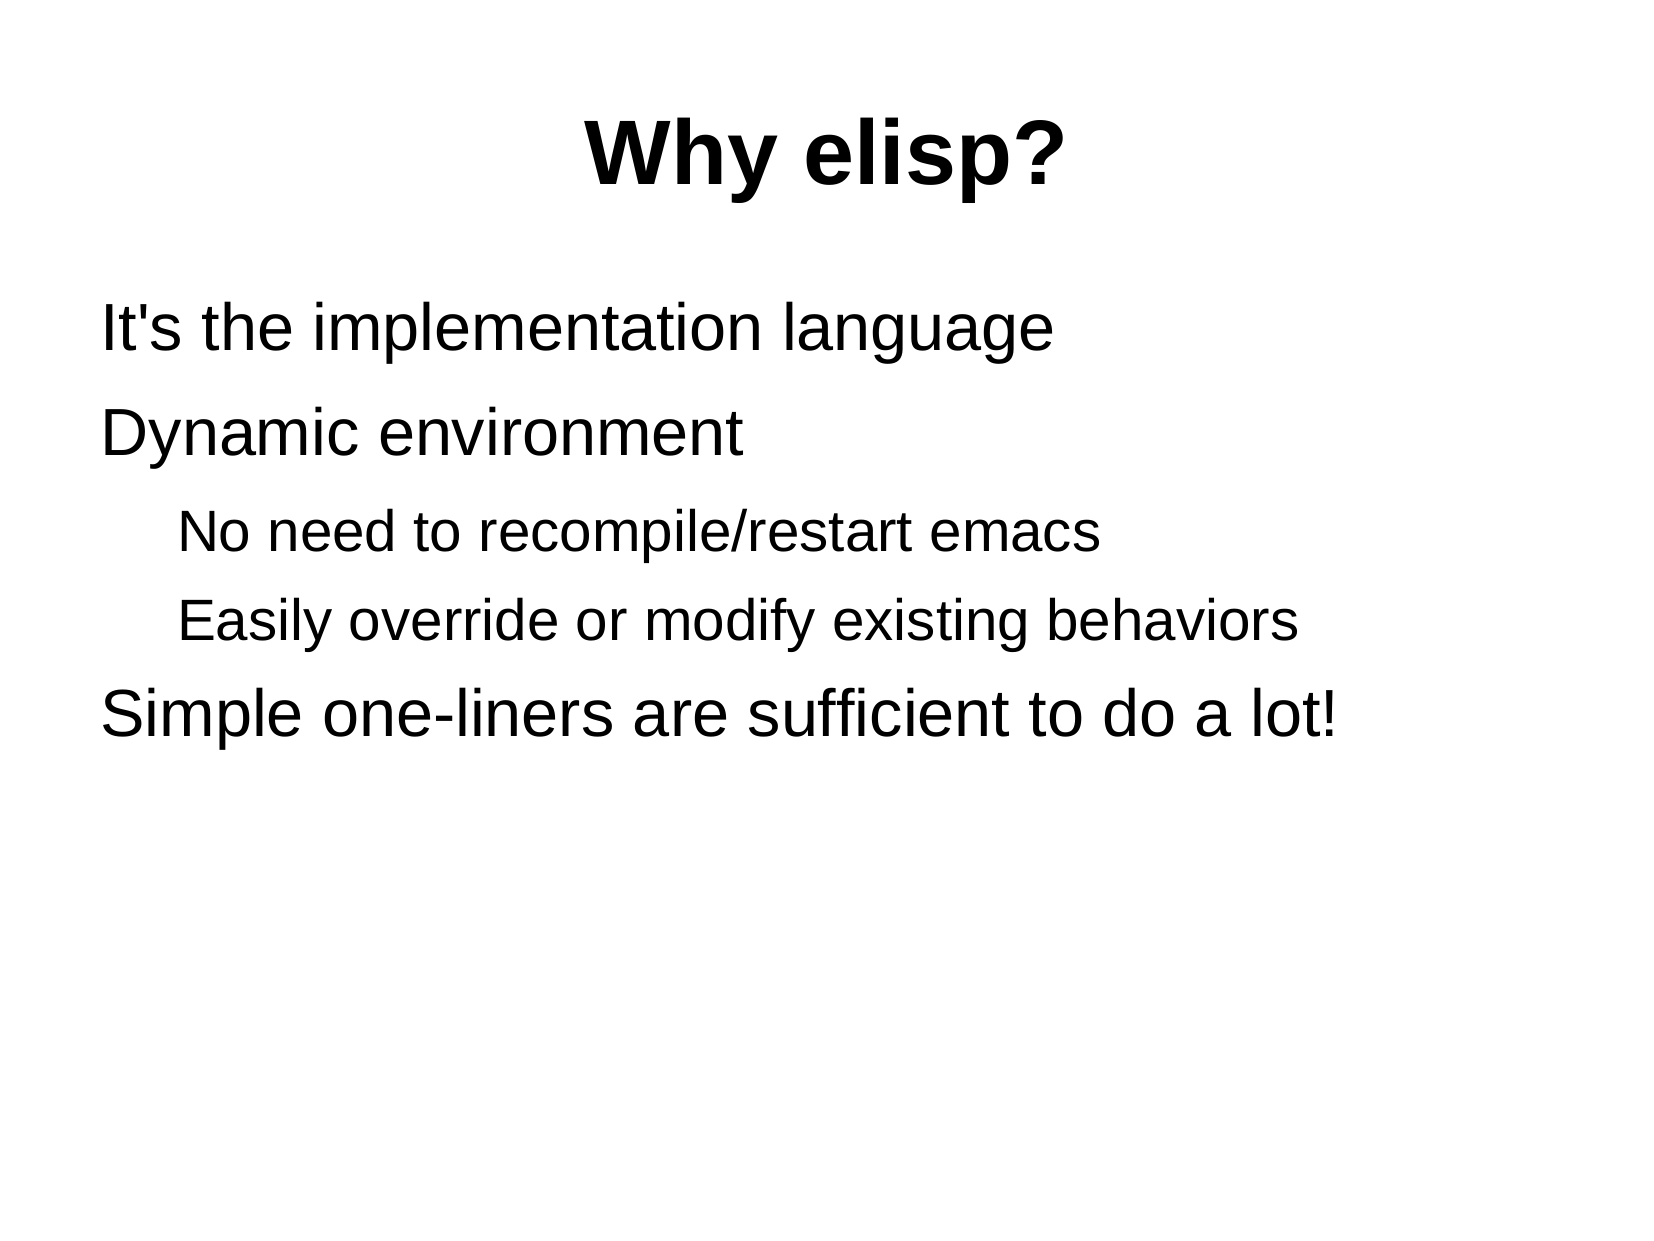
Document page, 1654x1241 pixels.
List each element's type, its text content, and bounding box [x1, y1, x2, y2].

list It's the implementation language Dynamic environment No need to recompile/restart emacs Easily override or modify existing behaviors Simple one-liners are sufficient to do a lot! [82, 290, 1571, 1094]
title Why elisp? [82, 56, 1571, 250]
